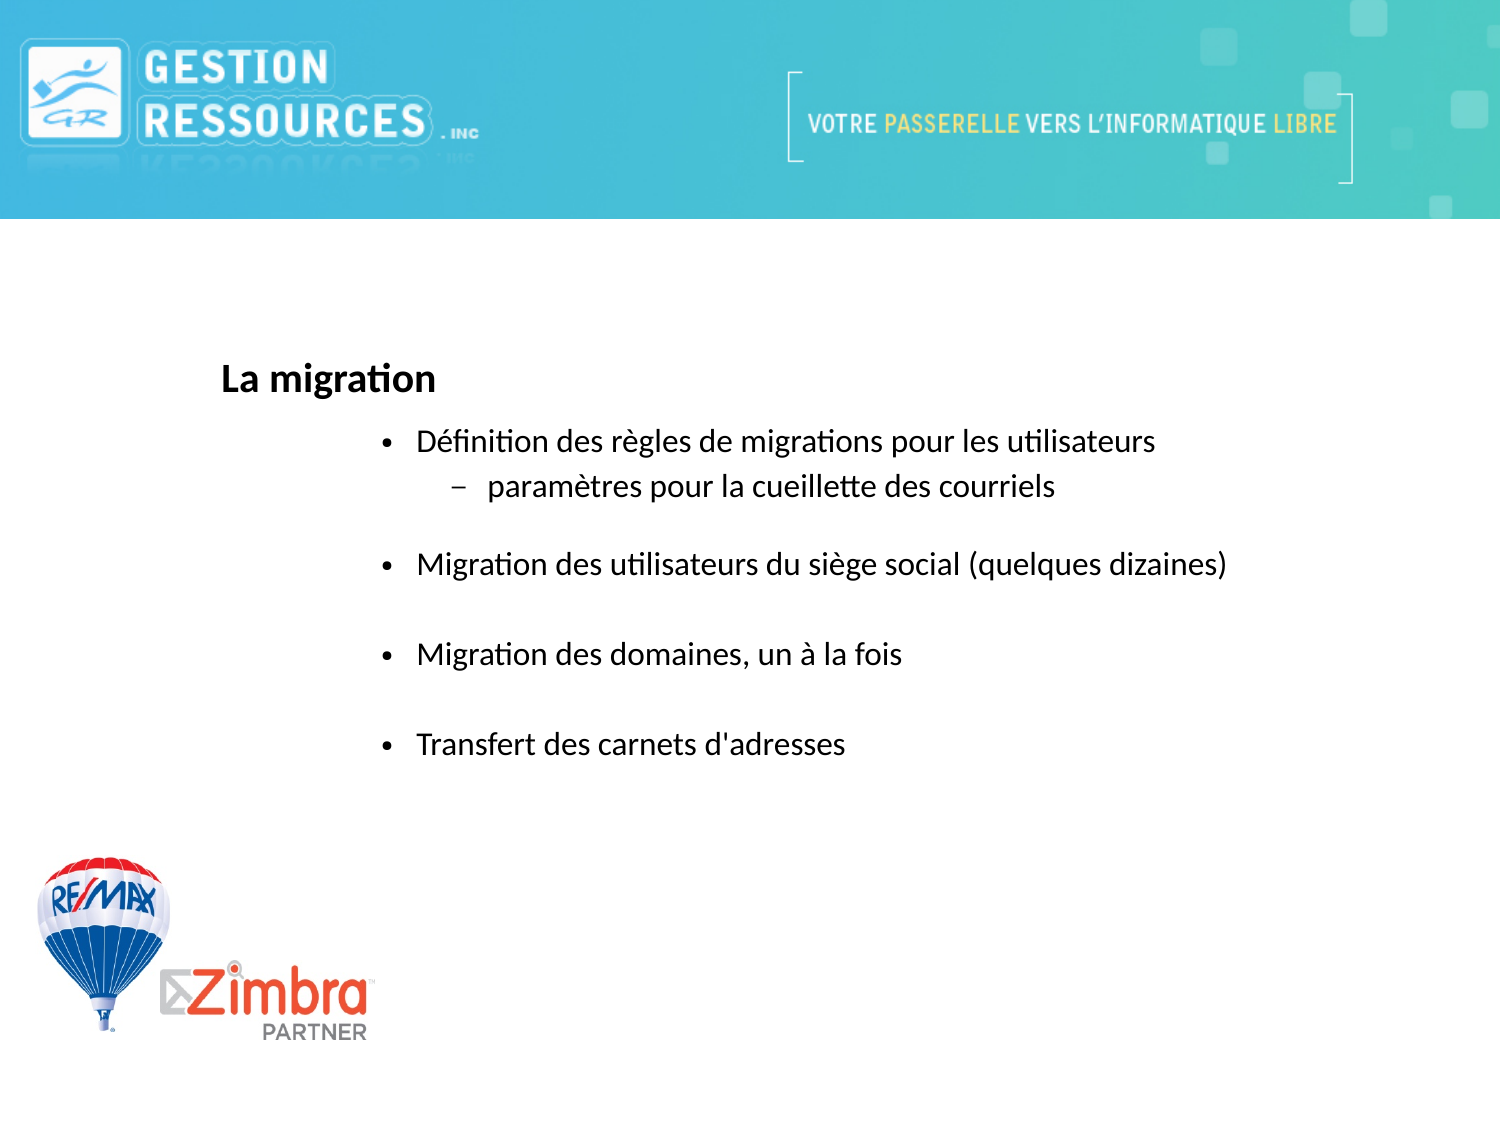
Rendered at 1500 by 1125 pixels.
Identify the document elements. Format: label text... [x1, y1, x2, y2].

picture [35, 855, 375, 1040]
picture [0, 0, 1500, 219]
text_box La migration Définition des règles de migrations pour les utilisateurs paramètres pour la cueillette des courriels Migration des utilisateurs du siège social (quelques dizaines) Migration des domaines, un à la fois Transfert des carnets d'adresses [118, 354, 1447, 929]
